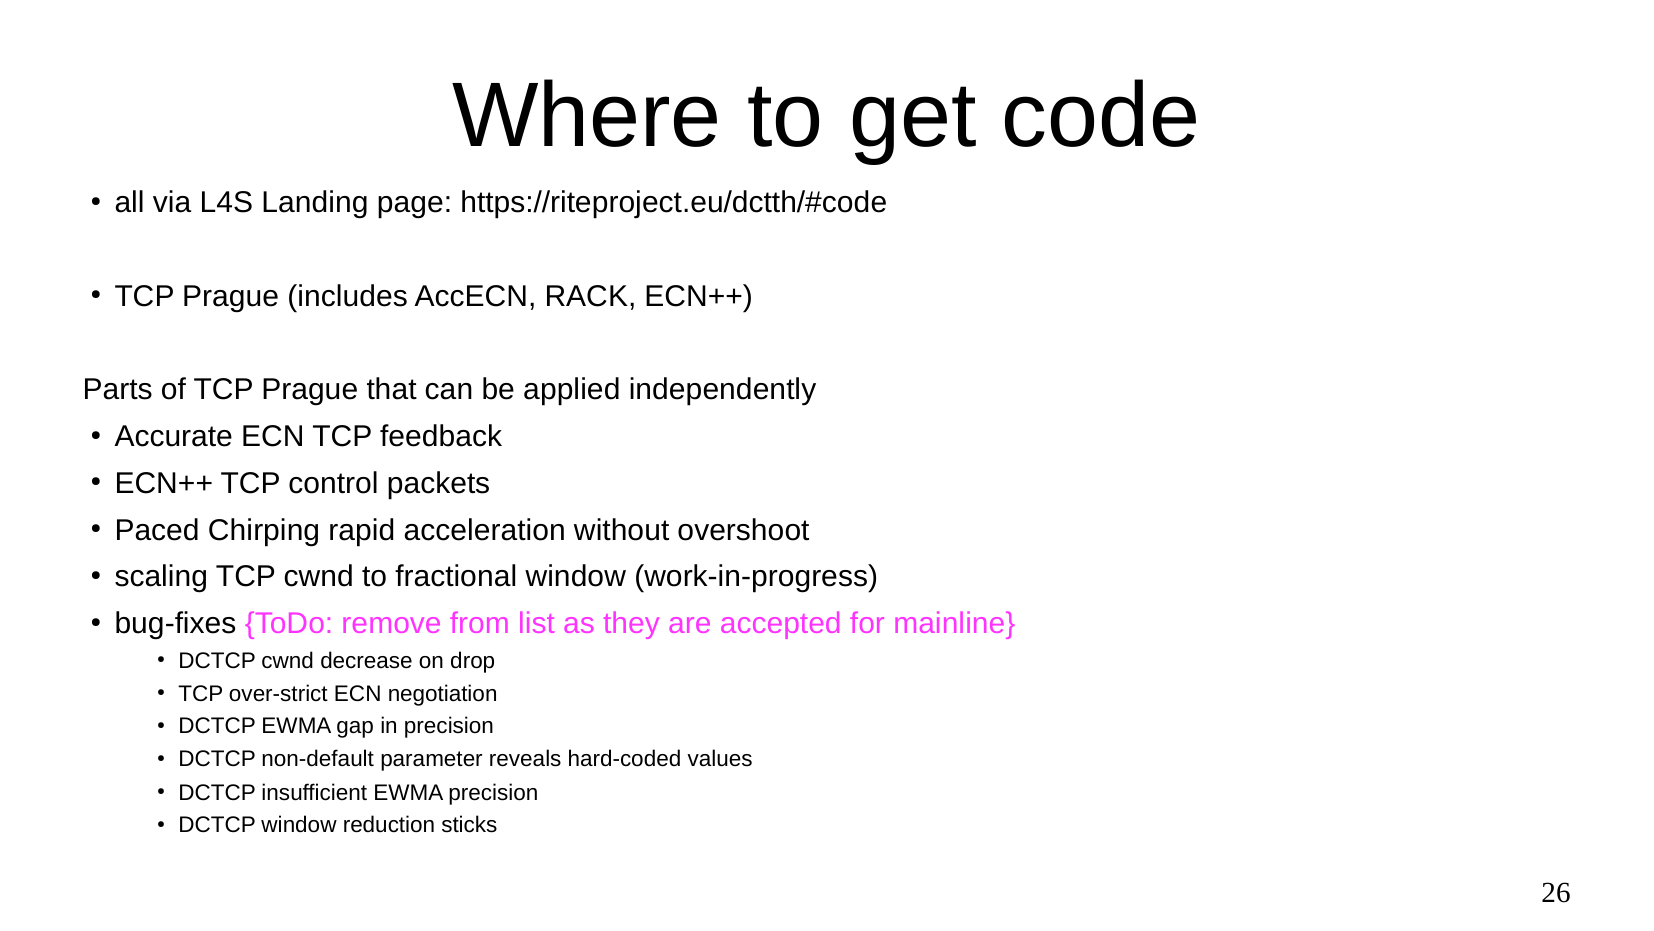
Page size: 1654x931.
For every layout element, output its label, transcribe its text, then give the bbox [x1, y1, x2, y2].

list all via L4S Landing page: https://riteproject.eu/dctth/#code TCP Prague (includes AccECN, RACK, ECN++) Parts of TCP Prague that can be applied independently Accurate ECN TCP feedback ECN++ TCP control packets Paced Chirping rapid acceleration without overshoot scaling TCP cwnd to fractional window (work-in-progress) bug-fixes {ToDo: remove from list as they are accepted for mainline} DCTCP cwnd decrease on drop TCP over-strict ECN negotiation DCTCP EWMA gap in precision DCTCP non-default parameter reveals hard-coded values DCTCP insufficient EWMA precision DCTCP window reduction sticks [82, 185, 1571, 846]
title Where to get code [82, 37, 1571, 185]
